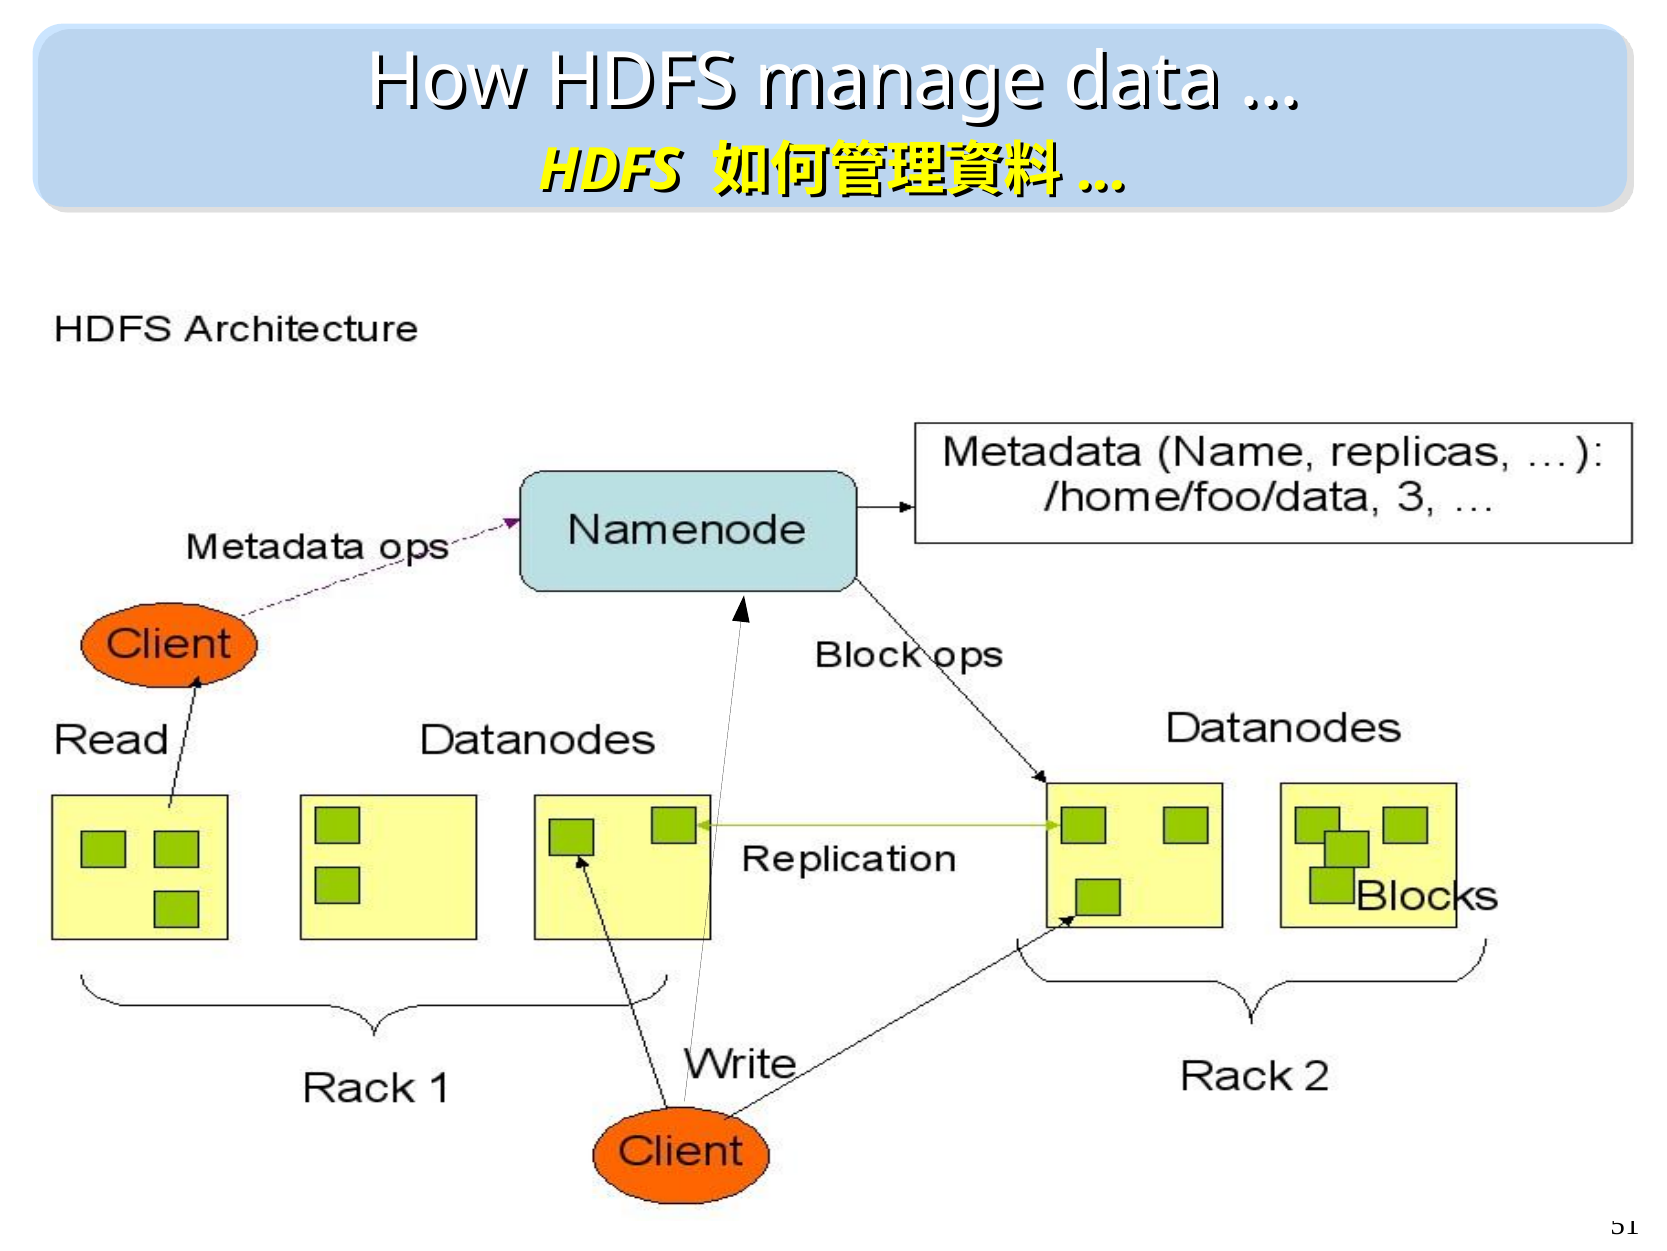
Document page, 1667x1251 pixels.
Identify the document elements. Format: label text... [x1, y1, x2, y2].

title How HDFS manage data ... HDFS 如何管理資料... [124, 24, 1542, 210]
picture [37, 238, 1637, 1221]
text_box [32, 23, 1628, 207]
